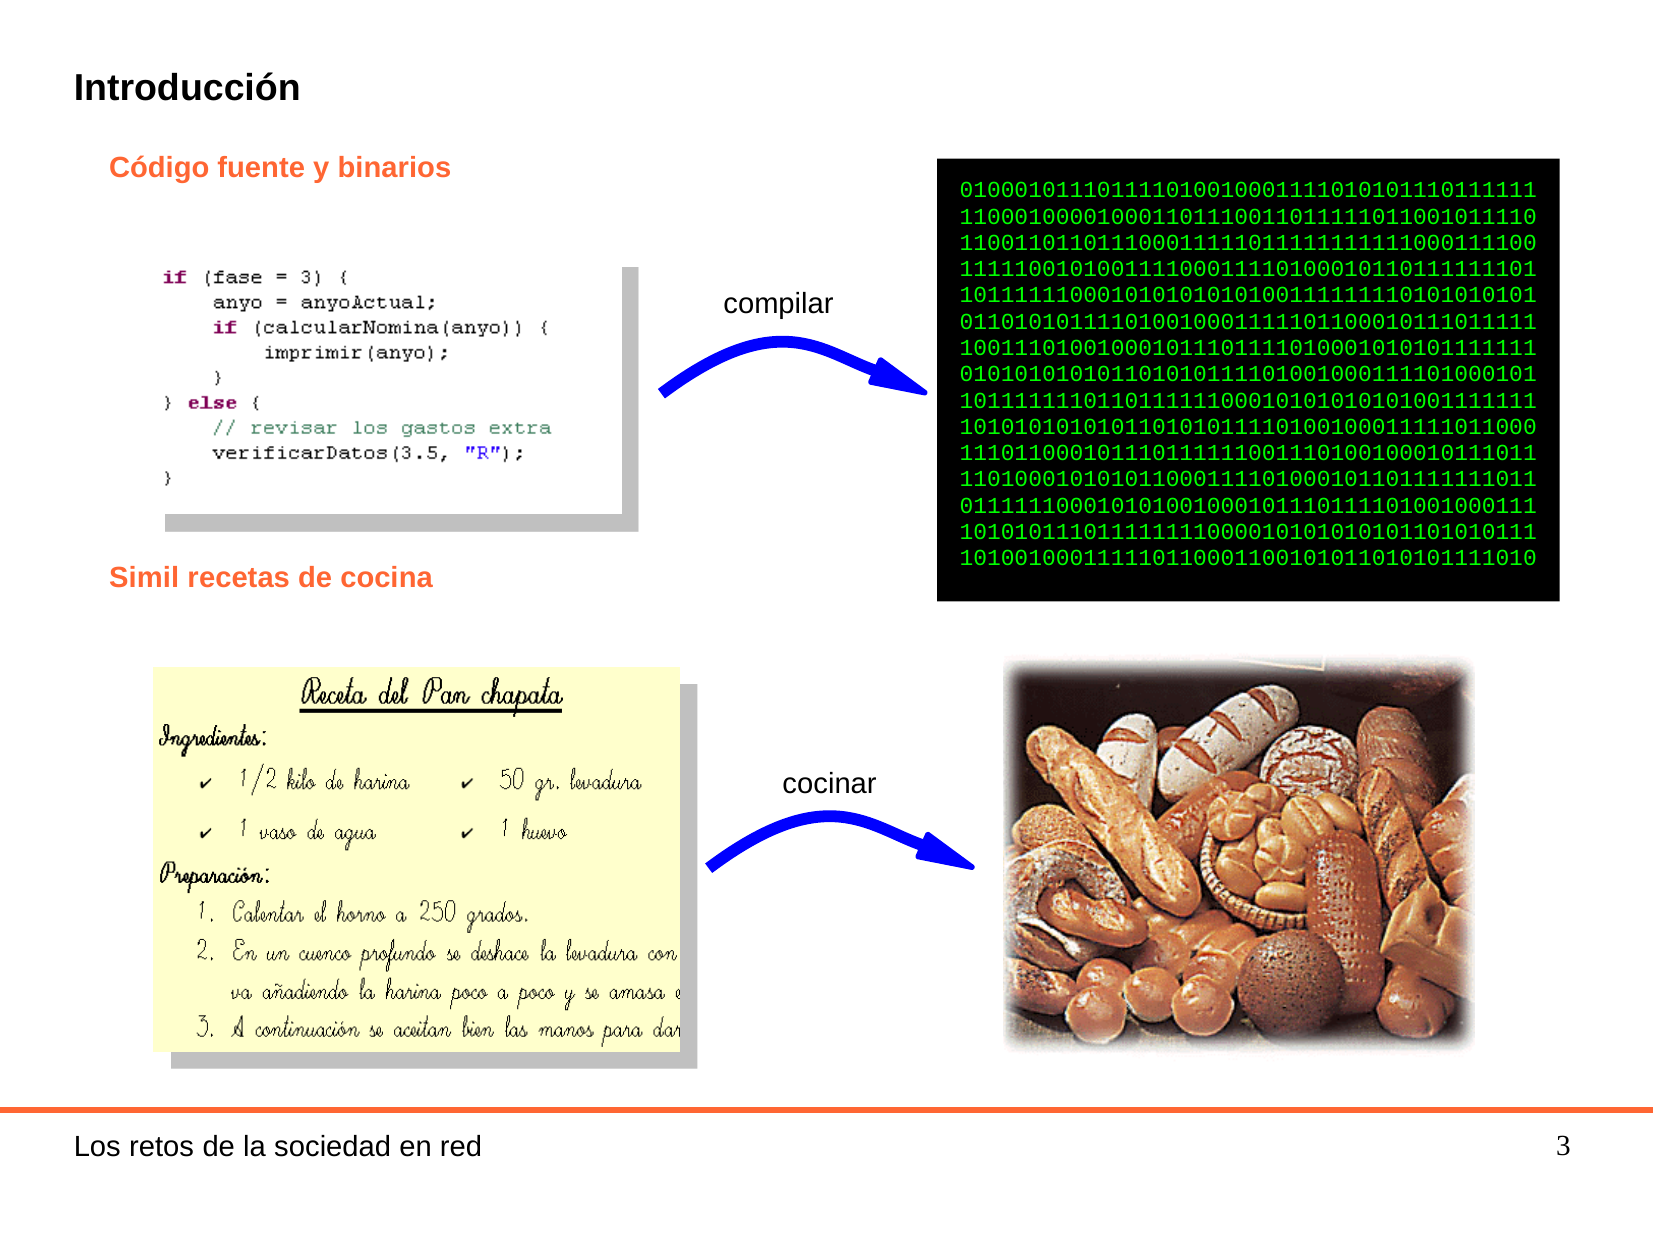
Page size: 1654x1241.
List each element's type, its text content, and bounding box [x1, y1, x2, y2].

picture [147, 249, 622, 514]
picture [1003, 649, 1475, 1063]
text_box Los retos de la sociedad en red [59, 1122, 975, 1172]
text_box [1211, 158, 1560, 602]
text_box 010001011101111010010001111010101110111111110001000010001101110011011111011001011110110011011011100011111011111111111000111100111110010100111100011110100010110111111101101111110001010101010100111111110101010101011010101111010010001111101100010111011111100111010010001011101111010001010101111111010101010101101010111101001000111101000101101111111011011111100010101010101001111111101010101010110101011110100100011111011000111011000101110111111001110100100010111011110100010101011000111101000101101111111011011111100010101001000101110111101001000111101010111011111111000010101010101101010111101001000111110110001100101011010101111010 [944, 171, 1554, 615]
text_box Introducción Código fuente y binarios Simil recetas de cocina [59, 59, 1211, 622]
text_box cocinar [767, 759, 945, 809]
picture [153, 667, 680, 1052]
text_box compilar [708, 279, 866, 329]
